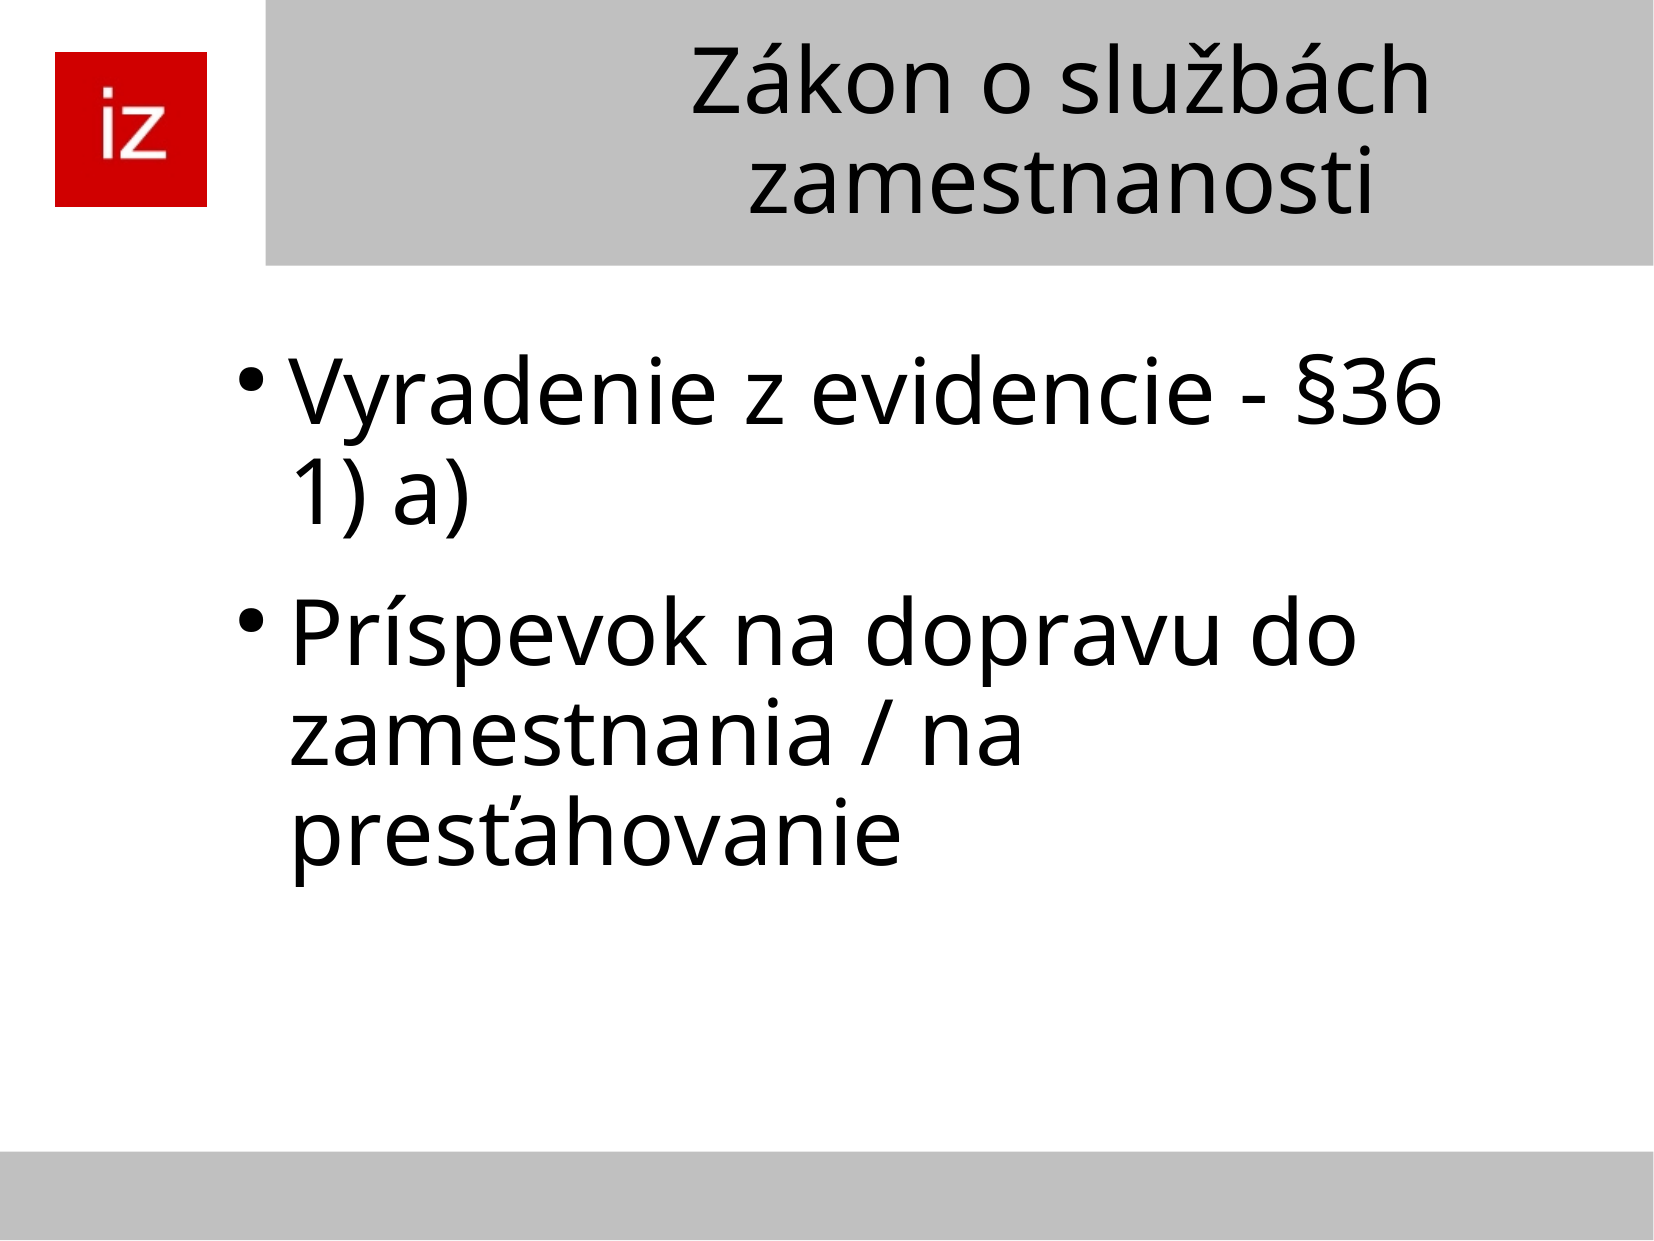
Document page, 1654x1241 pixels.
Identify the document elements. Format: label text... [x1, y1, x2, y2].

title Zákon o službách zamestnanosti [561, 29, 1565, 237]
picture [55, 52, 207, 207]
list Vyradenie z evidencie - §36 1) a) Príspevok na dopravu do zamestnania / na presťahovanie [121, 344, 1533, 1126]
